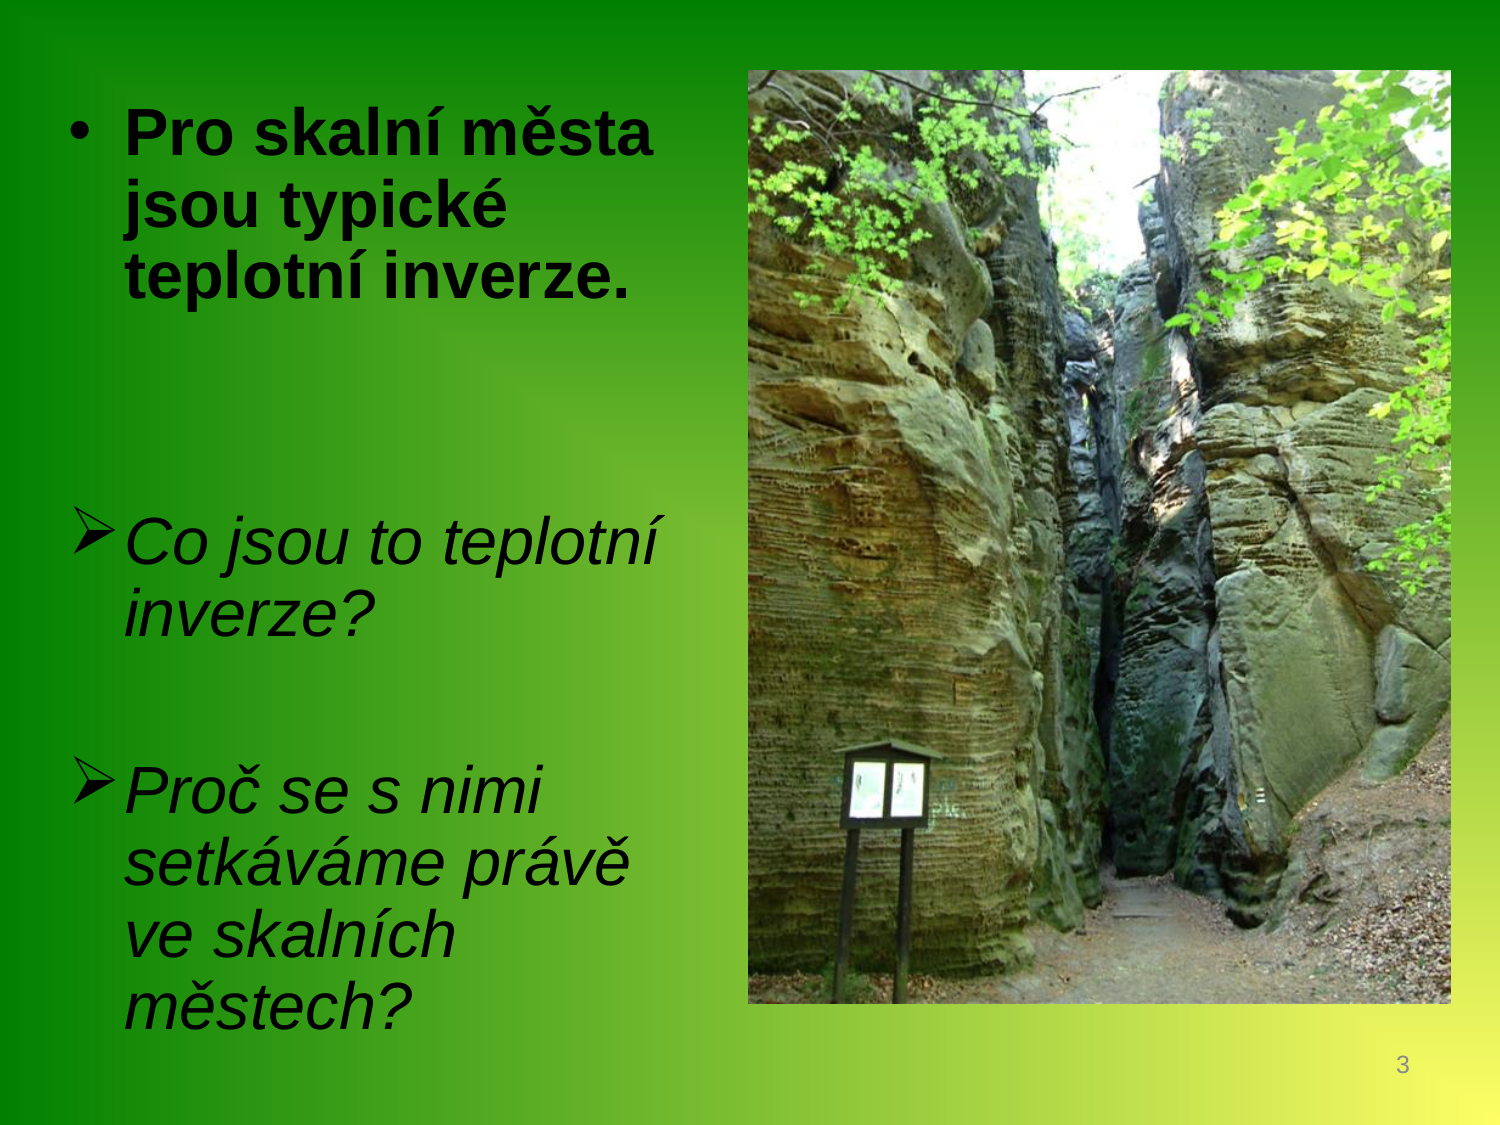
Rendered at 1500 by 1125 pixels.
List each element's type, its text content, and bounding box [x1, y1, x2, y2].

picture [0, 0, 1500, 1125]
list Pro skalní města jsou typické teplotní inverze. Co jsou to teplotní inverze? Proč se s nimi setkáváme právě ve skalních městech? [53, 90, 716, 1069]
text_box <číslo> [1074, 1024, 1425, 1103]
